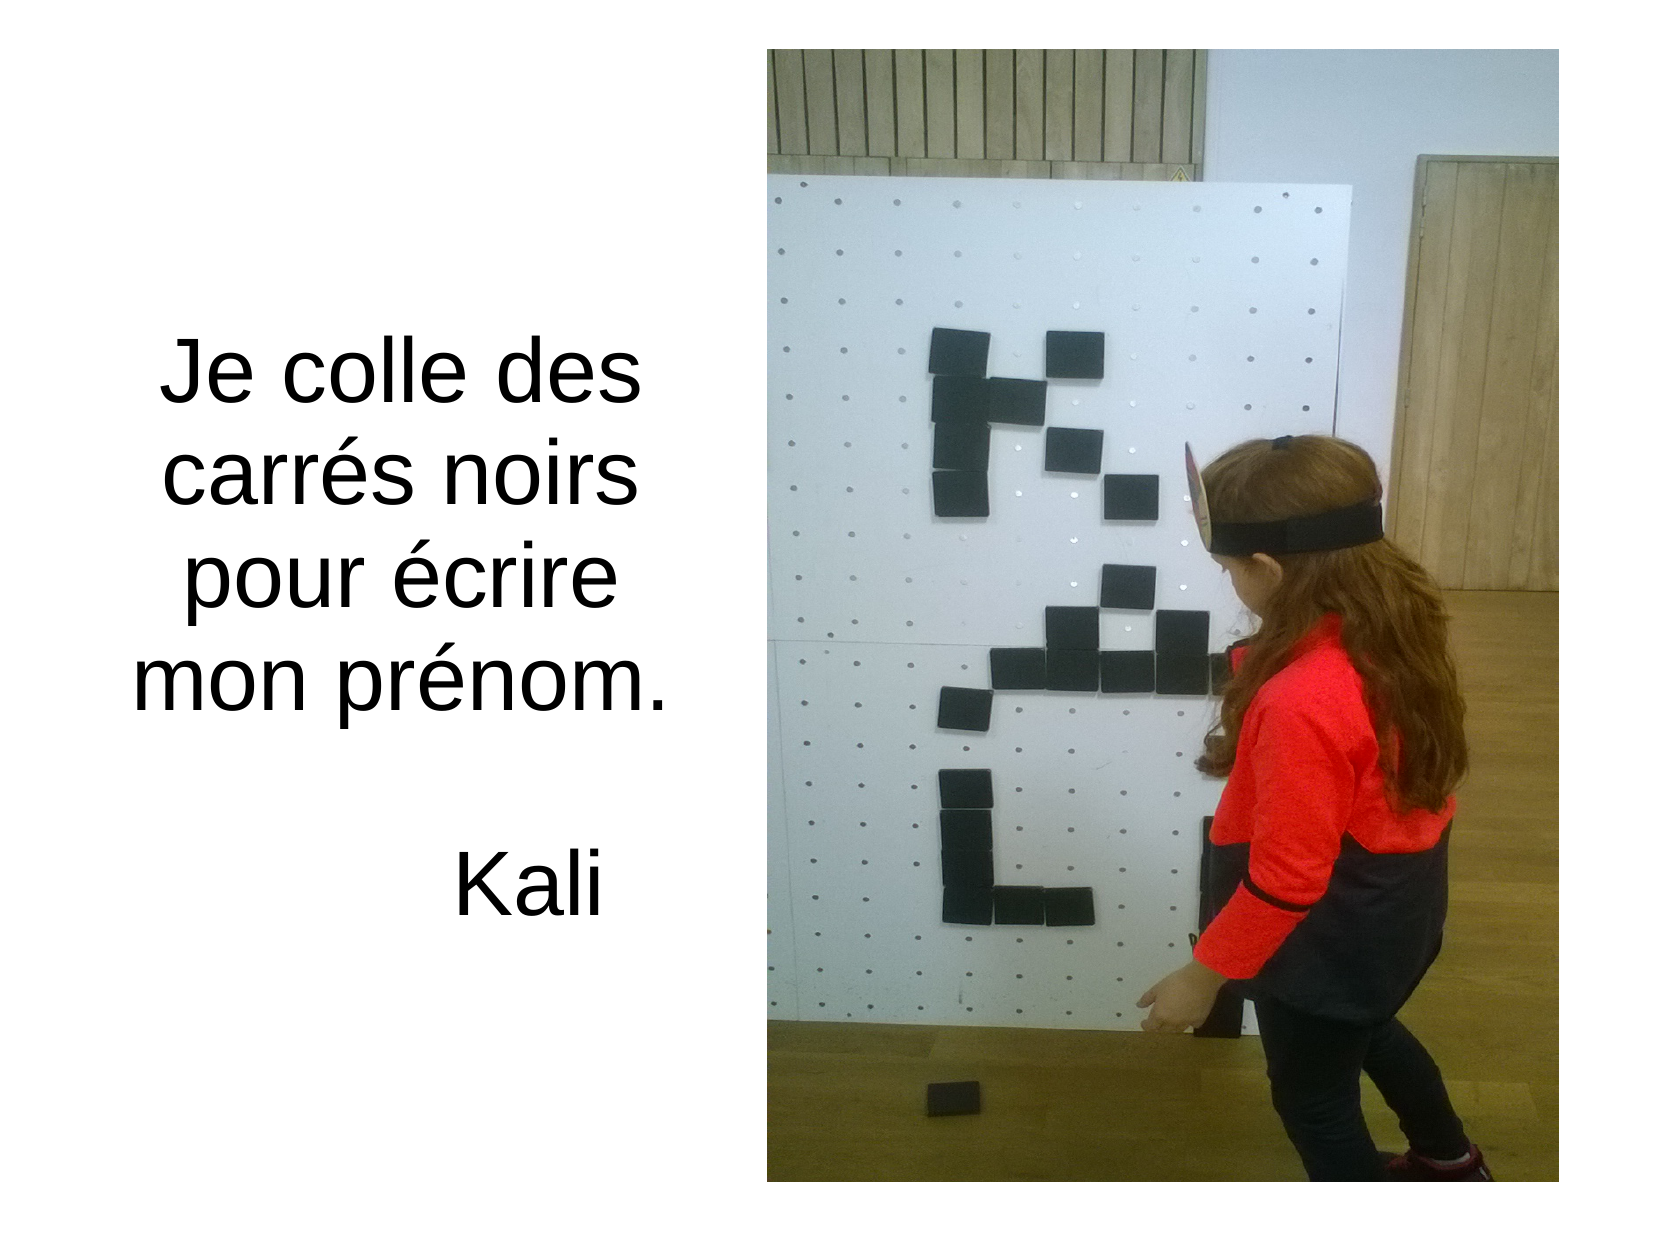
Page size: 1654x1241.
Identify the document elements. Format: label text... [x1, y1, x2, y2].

picture [767, 49, 1559, 1182]
title Je colle des carrés noirs pour écrire mon prénom. Kali [82, 49, 721, 1205]
